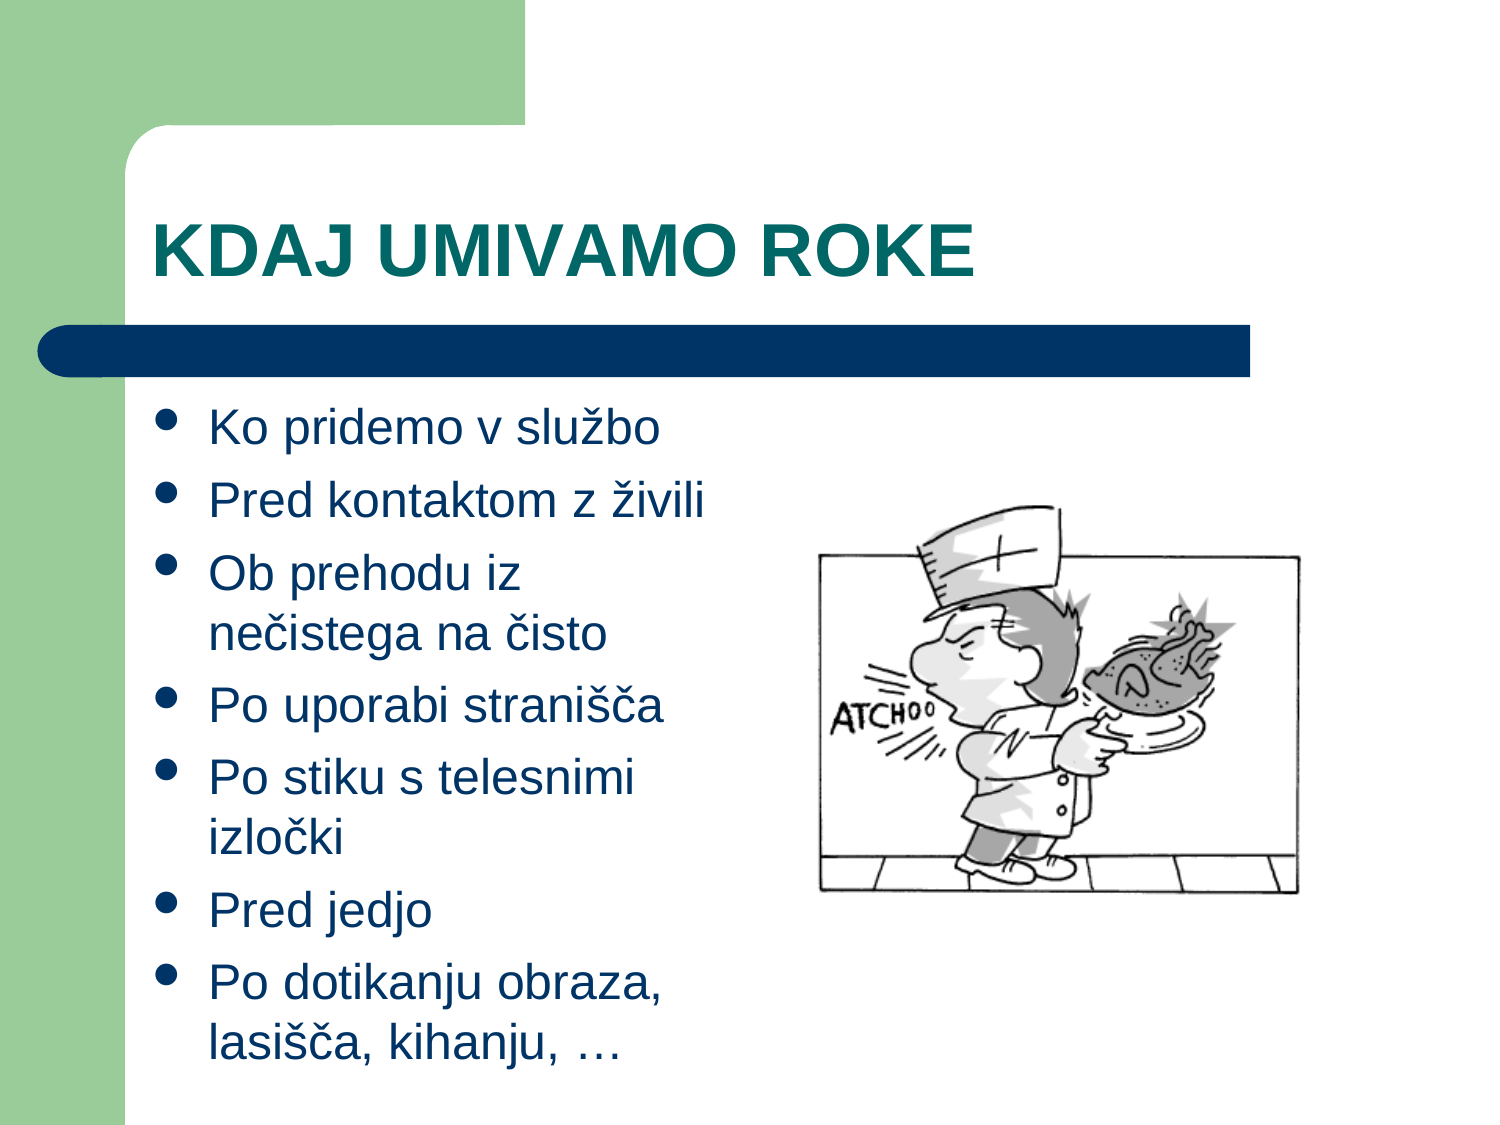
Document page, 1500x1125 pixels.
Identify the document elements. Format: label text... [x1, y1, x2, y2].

text_box [773, 479, 1334, 918]
title KDAJ UMIVAMO ROKE [136, 136, 1414, 301]
list Ko pridemo v službo Pred kontaktom z živili Ob prehodu iz nečistega na čisto Po uporabi stranišča Po stiku s telesnimi izločki Pred jedjo Po dotikanju obraza, lasišča, kihanju, … [137, 387, 756, 1078]
